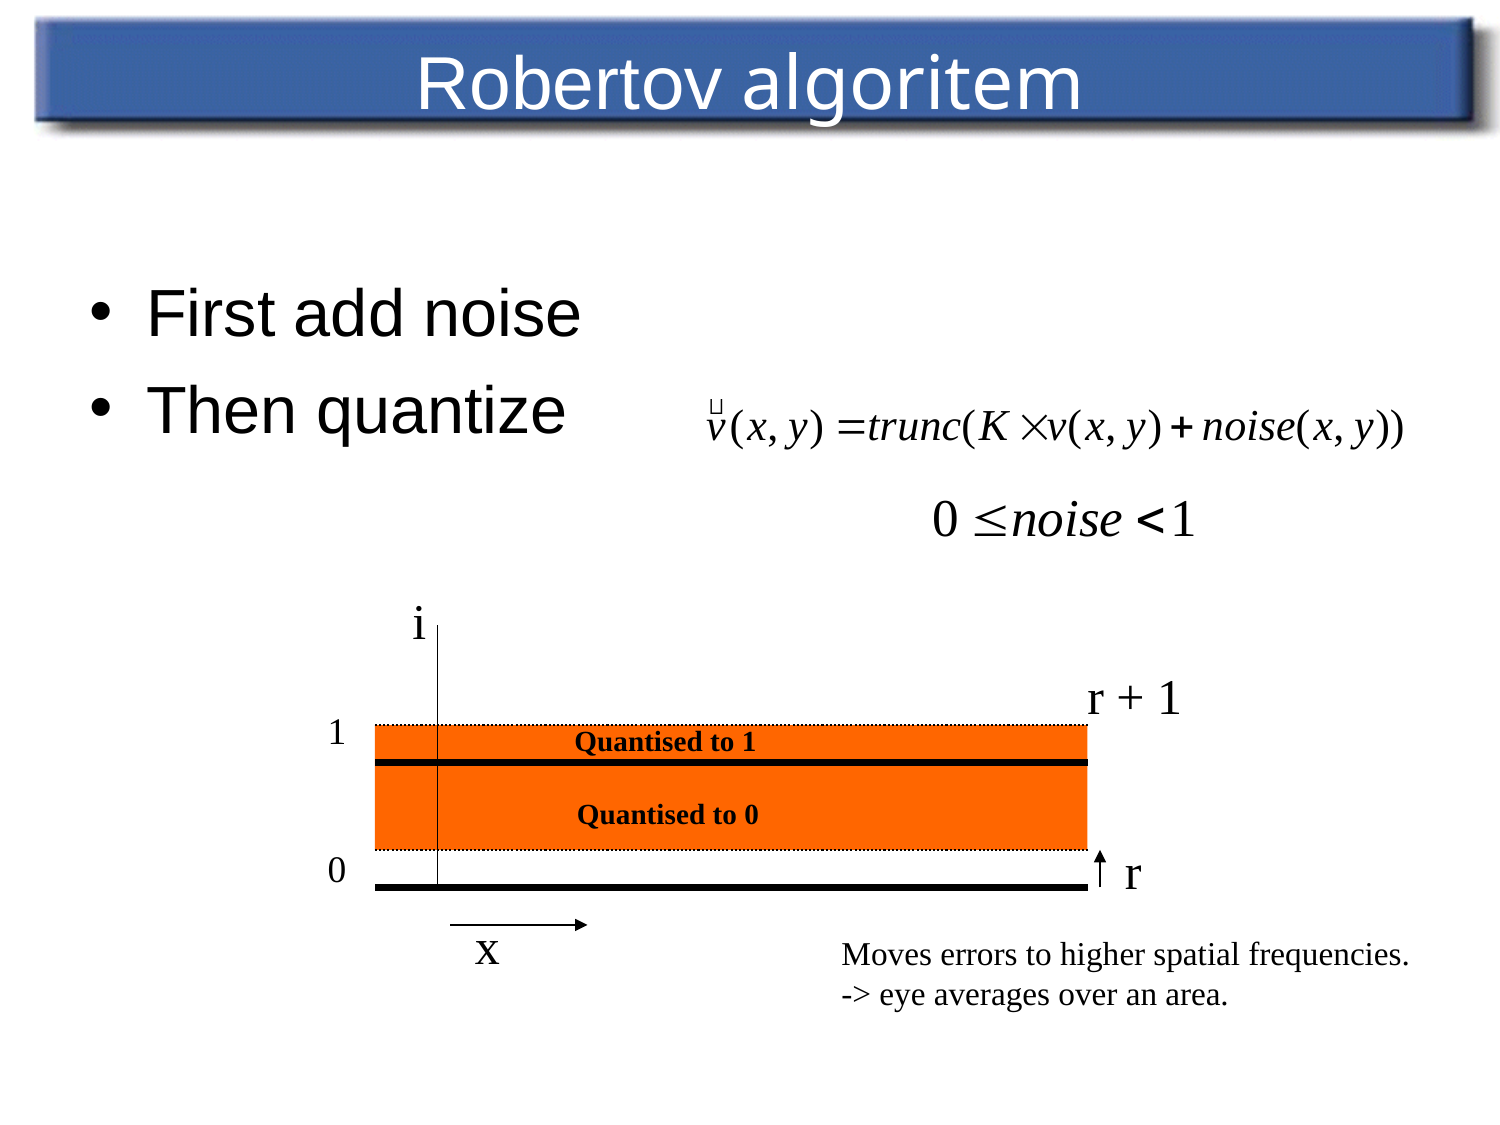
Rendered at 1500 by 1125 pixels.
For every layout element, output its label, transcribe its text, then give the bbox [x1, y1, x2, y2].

title Robertov algoritem [75, 26, 1426, 133]
list First add noise Then quantize [75, 262, 1426, 552]
text_box [438, 725, 559, 759]
text_box 1 [312, 699, 362, 761]
text_box Moves errors to higher spatial frequencies. -> eye averages over an area. [826, 924, 1426, 1021]
text_box [374, 725, 437, 850]
text_box Quantised to 1 [559, 714, 772, 765]
text_box 0 [312, 837, 362, 898]
text_box [438, 766, 1088, 850]
picture [33, 14, 1500, 141]
text_box Quantised to 0 [562, 787, 775, 838]
chart [699, 399, 1413, 459]
text_box r [1110, 831, 1157, 908]
text_box i [397, 581, 442, 658]
chart [924, 487, 1201, 550]
text_box [772, 725, 1088, 759]
text_box r + 1 [1072, 656, 1198, 733]
text_box x [460, 906, 515, 983]
